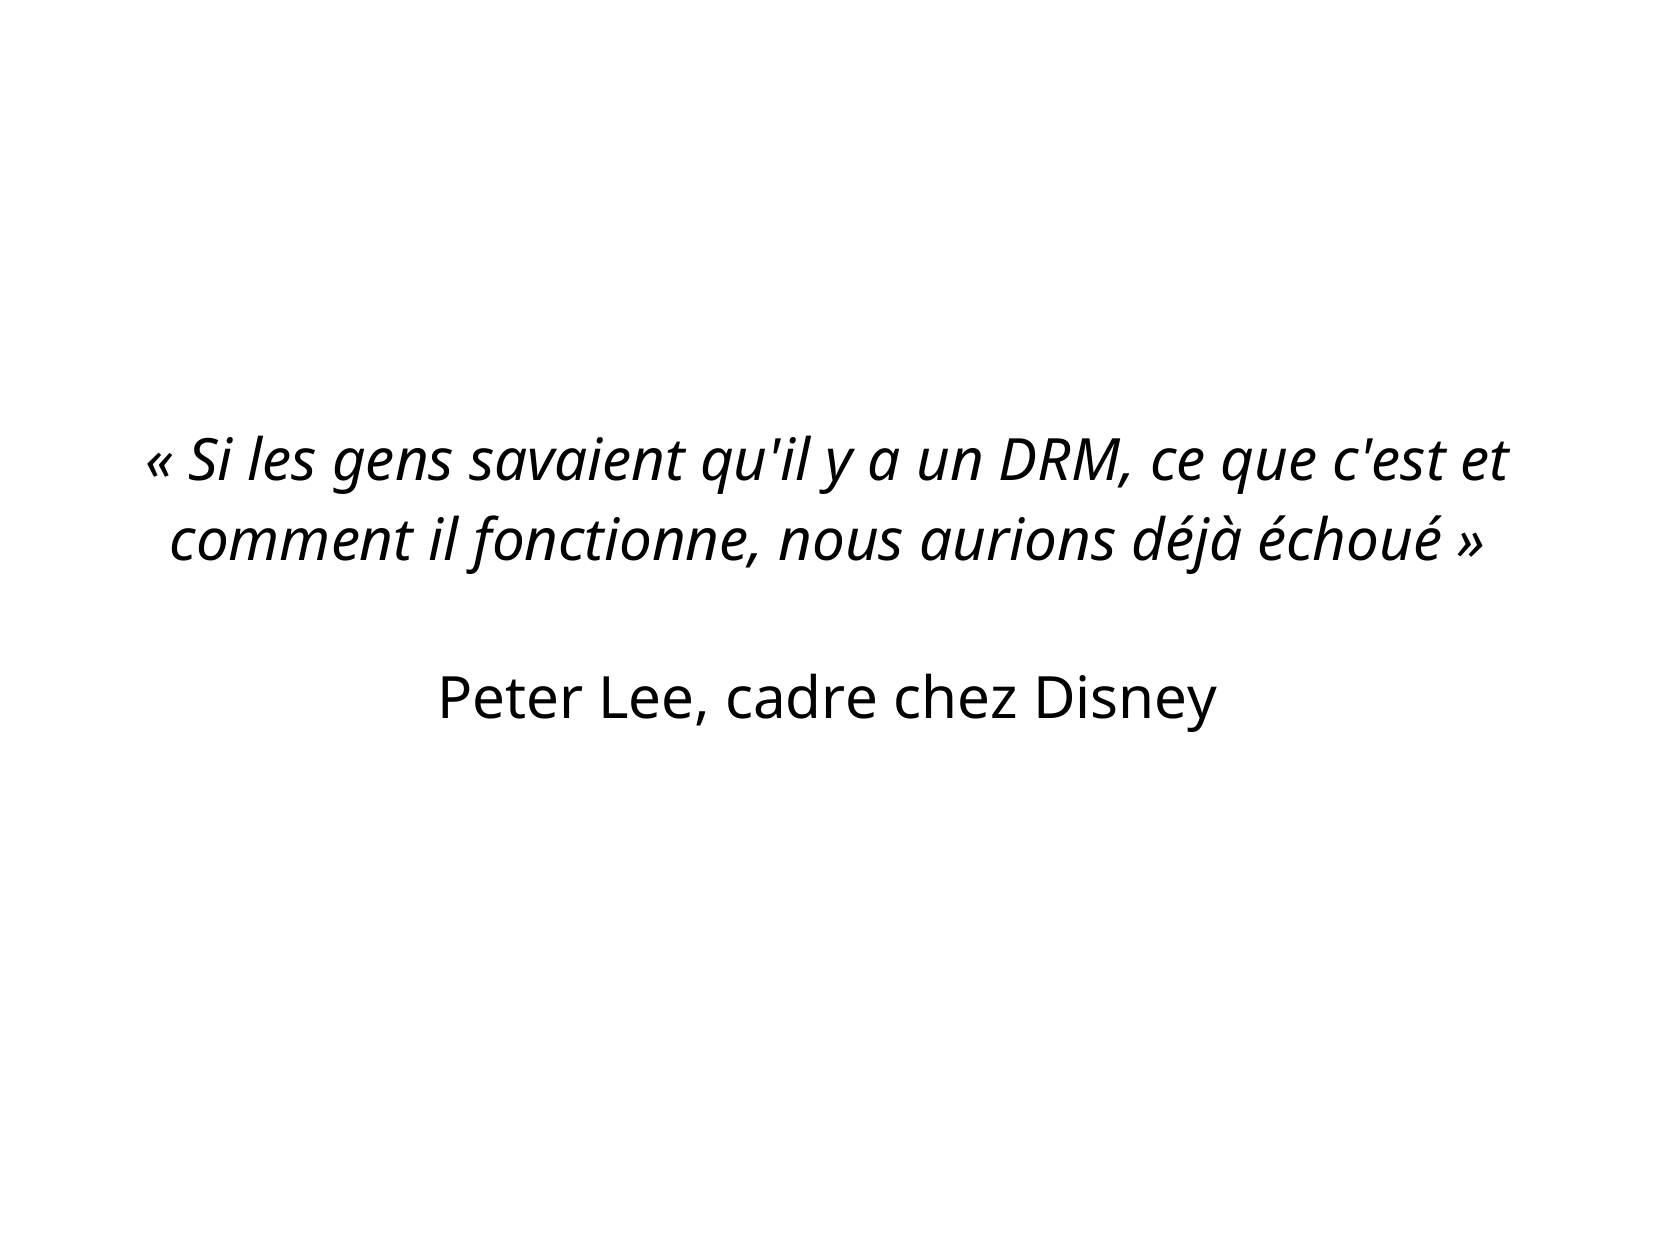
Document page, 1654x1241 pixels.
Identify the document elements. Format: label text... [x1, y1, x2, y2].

subtitle « Si les gens savaient qu'il y a un DRM, ce que c'est et comment il fonctionne, nous aurions déjà échoué » Peter Lee, cadre chez Disney [121, 344, 1534, 1127]
